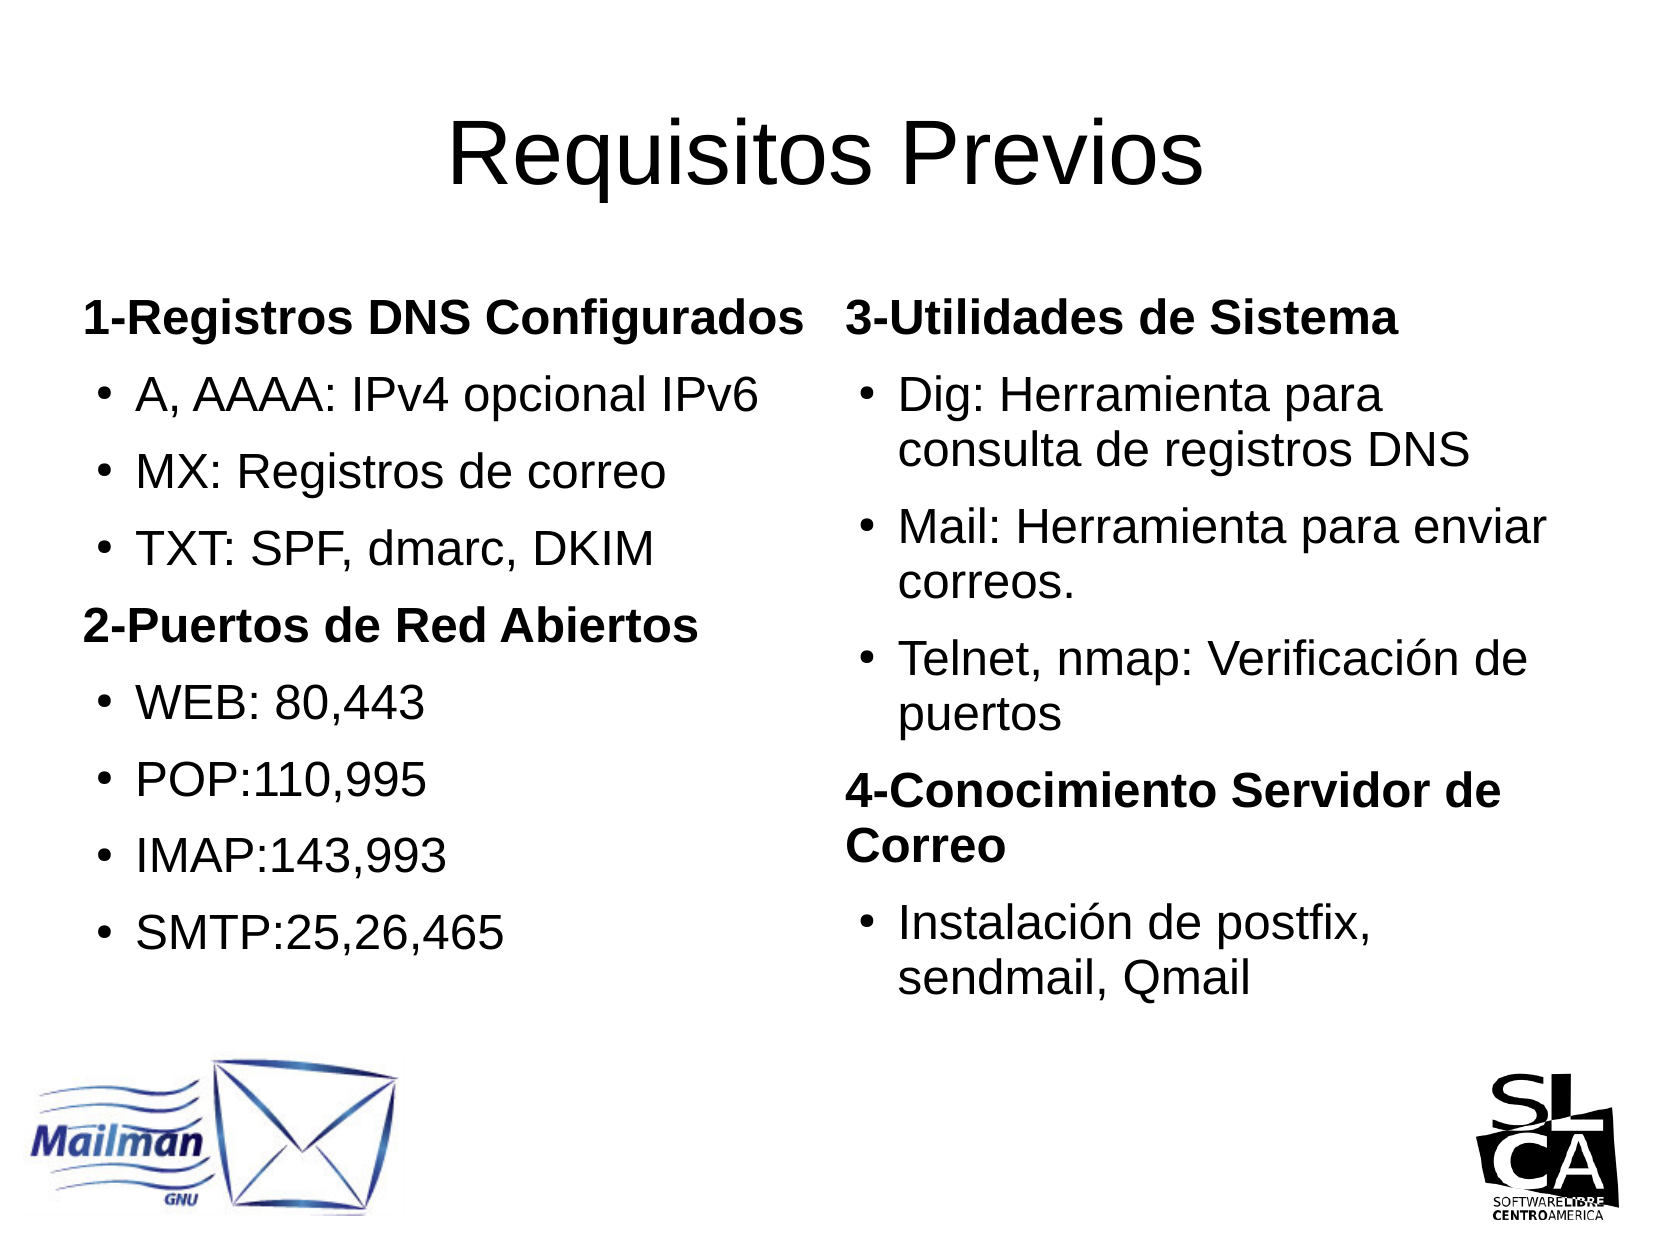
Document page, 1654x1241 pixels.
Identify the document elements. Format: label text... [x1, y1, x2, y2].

list 1-Registros DNS Configurados A, AAAA: IPv4 opcional IPv6 MX: Registros de correo TXT: SPF, dmarc, DKIM 2-Puertos de Red Abiertos WEB: 80,443 POP:110,995 IMAP:143,993 SMTP:25,26,465 [82, 290, 809, 1010]
picture [23, 1051, 405, 1216]
title Requisitos Previos [82, 49, 1571, 257]
list 3-Utilidades de Sistema Dig: Herramienta para consulta de registros DNS Mail: Herramienta para enviar correos. Telnet, nmap: Verificación de puertos 4-Conocimiento Servidor de Correo Instalación de postfix, sendmail, Qmail [845, 290, 1572, 1010]
picture [1476, 1062, 1619, 1220]
